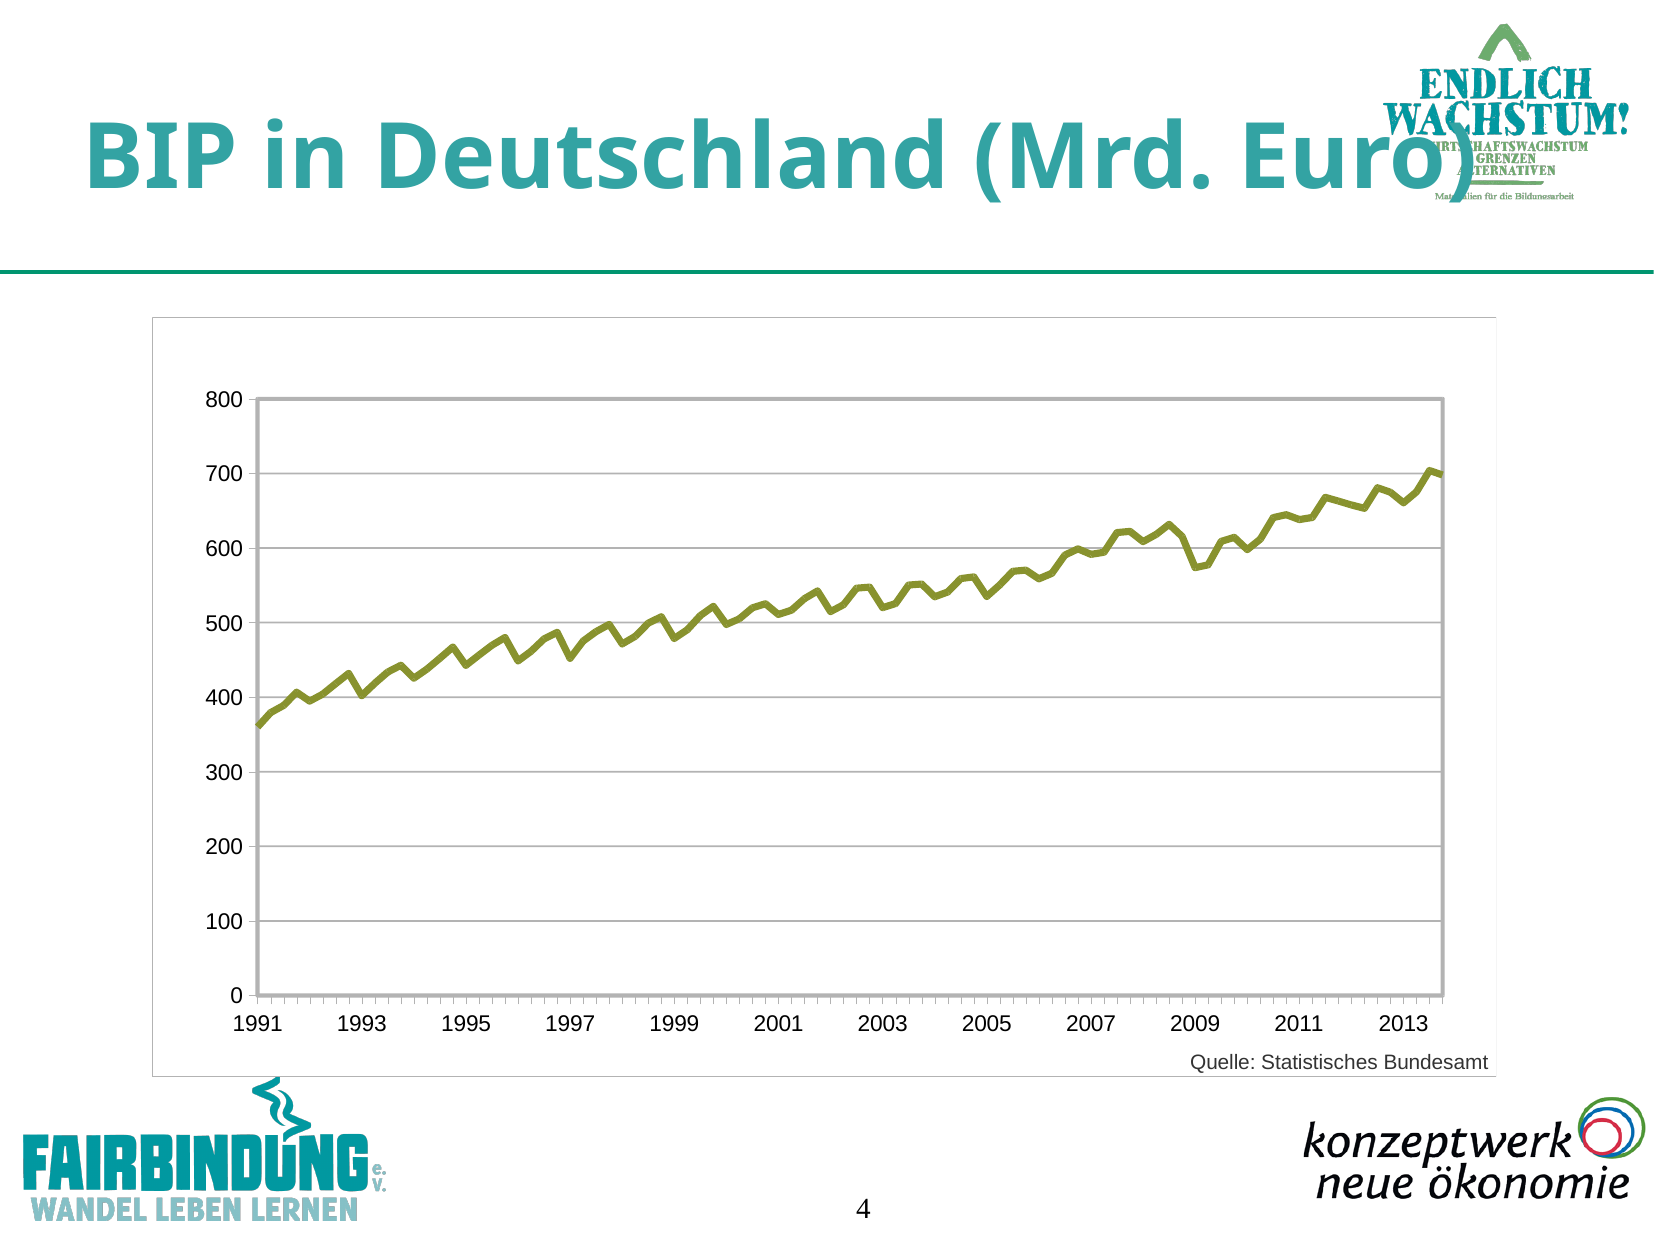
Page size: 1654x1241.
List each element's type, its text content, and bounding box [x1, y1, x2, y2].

text_box Quelle: Statistisches Bundesamt [1175, 1041, 1654, 1241]
picture [23, 1074, 386, 1221]
chart [152, 317, 1501, 346]
picture [1382, 23, 1630, 201]
text_box [82, 346, 1571, 1086]
title BIP in Deutschland (Mrd. Euro) [82, 49, 1571, 257]
